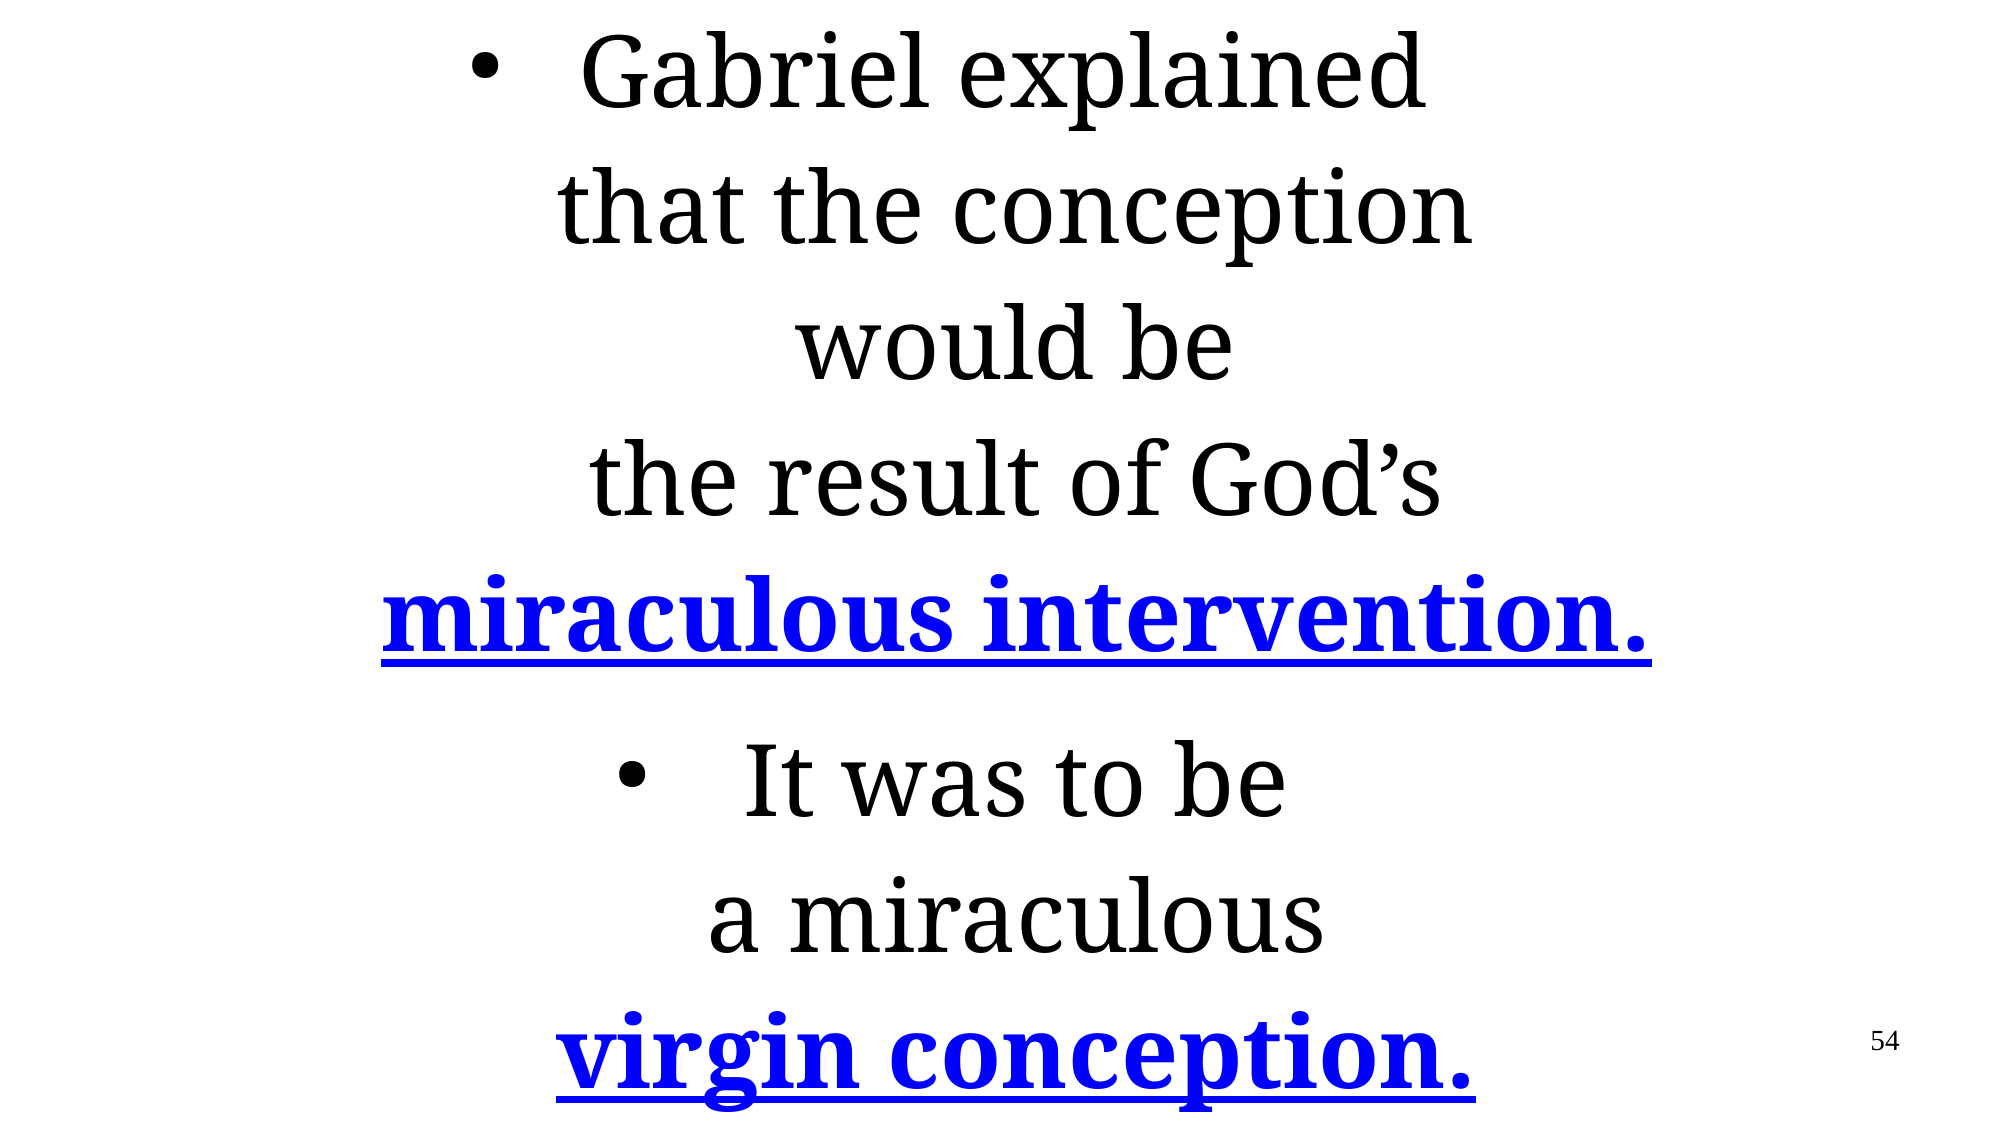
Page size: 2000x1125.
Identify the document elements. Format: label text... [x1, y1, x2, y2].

list Gabriel explained that the conception would be the result of God’s miraculous intervention. It was to be a miraculous virgin conception. [0, 0, 1996, 1123]
